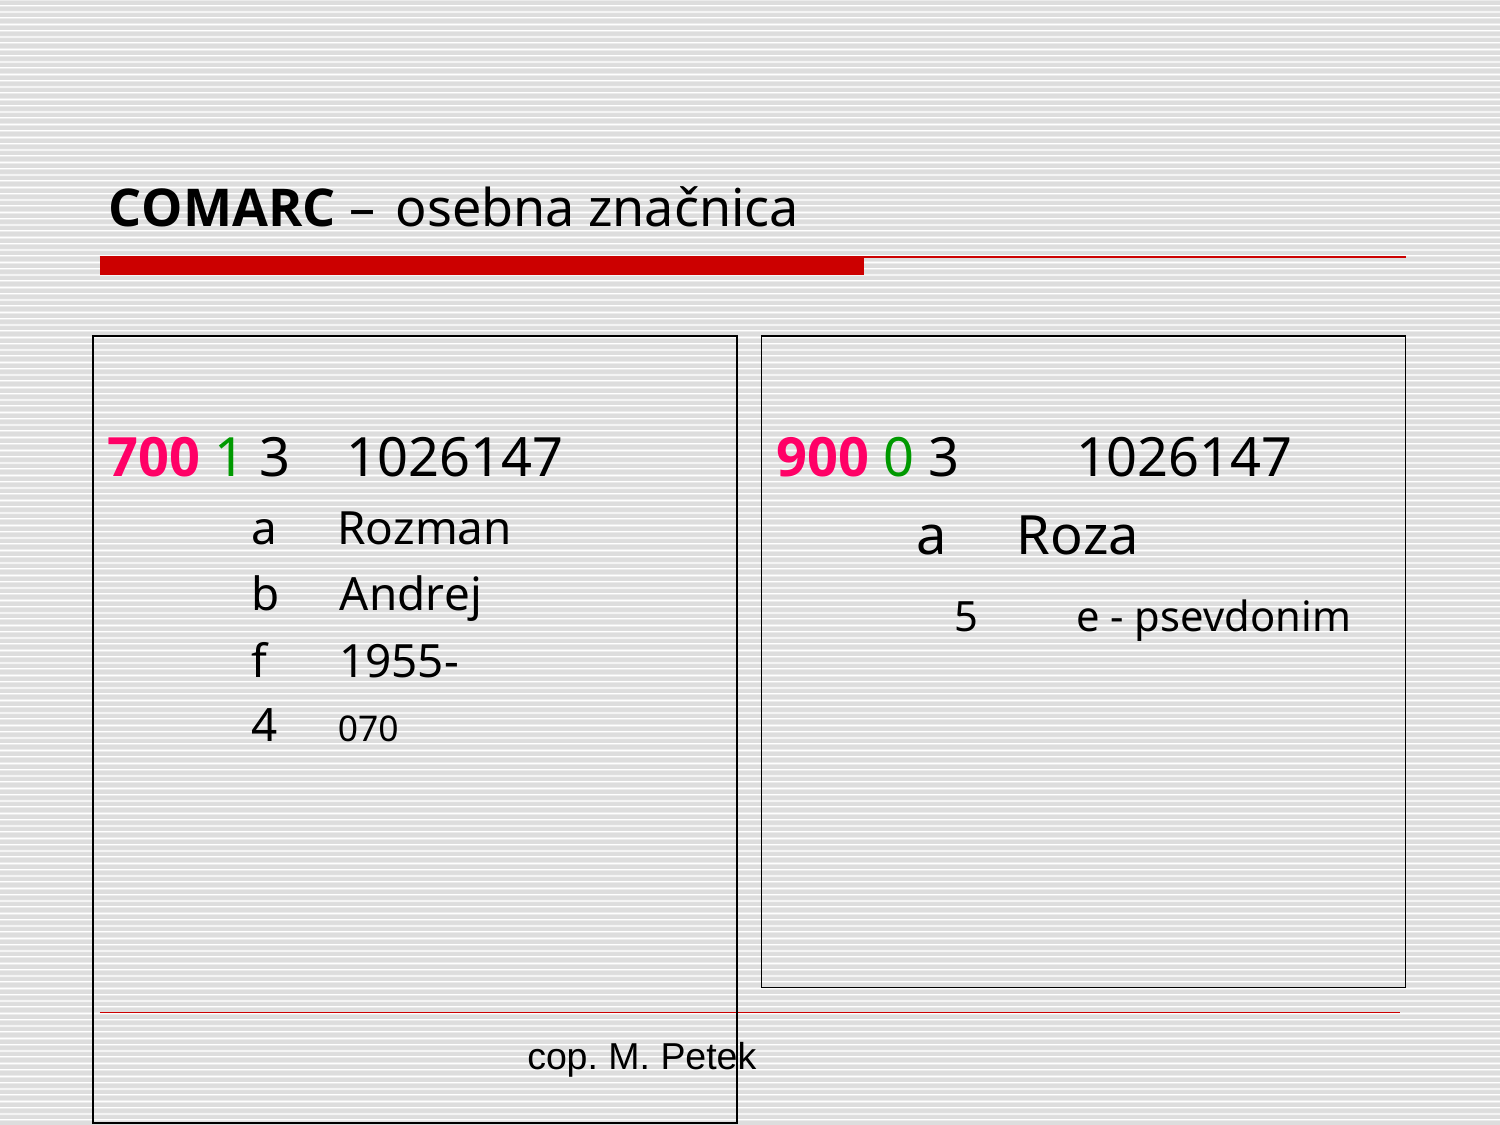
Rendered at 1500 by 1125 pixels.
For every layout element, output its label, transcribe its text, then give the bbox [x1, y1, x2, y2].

list 700 1 3 1026147 a Rozman b Andrej f 1955- 4 070 [92, 335, 738, 1124]
title COMARC – osebna značnica [94, 49, 1407, 250]
list 900 0 3 1026147 a Roza 5 e - psevdonim [761, 335, 1406, 988]
picture [0, 0, 1500, 1125]
